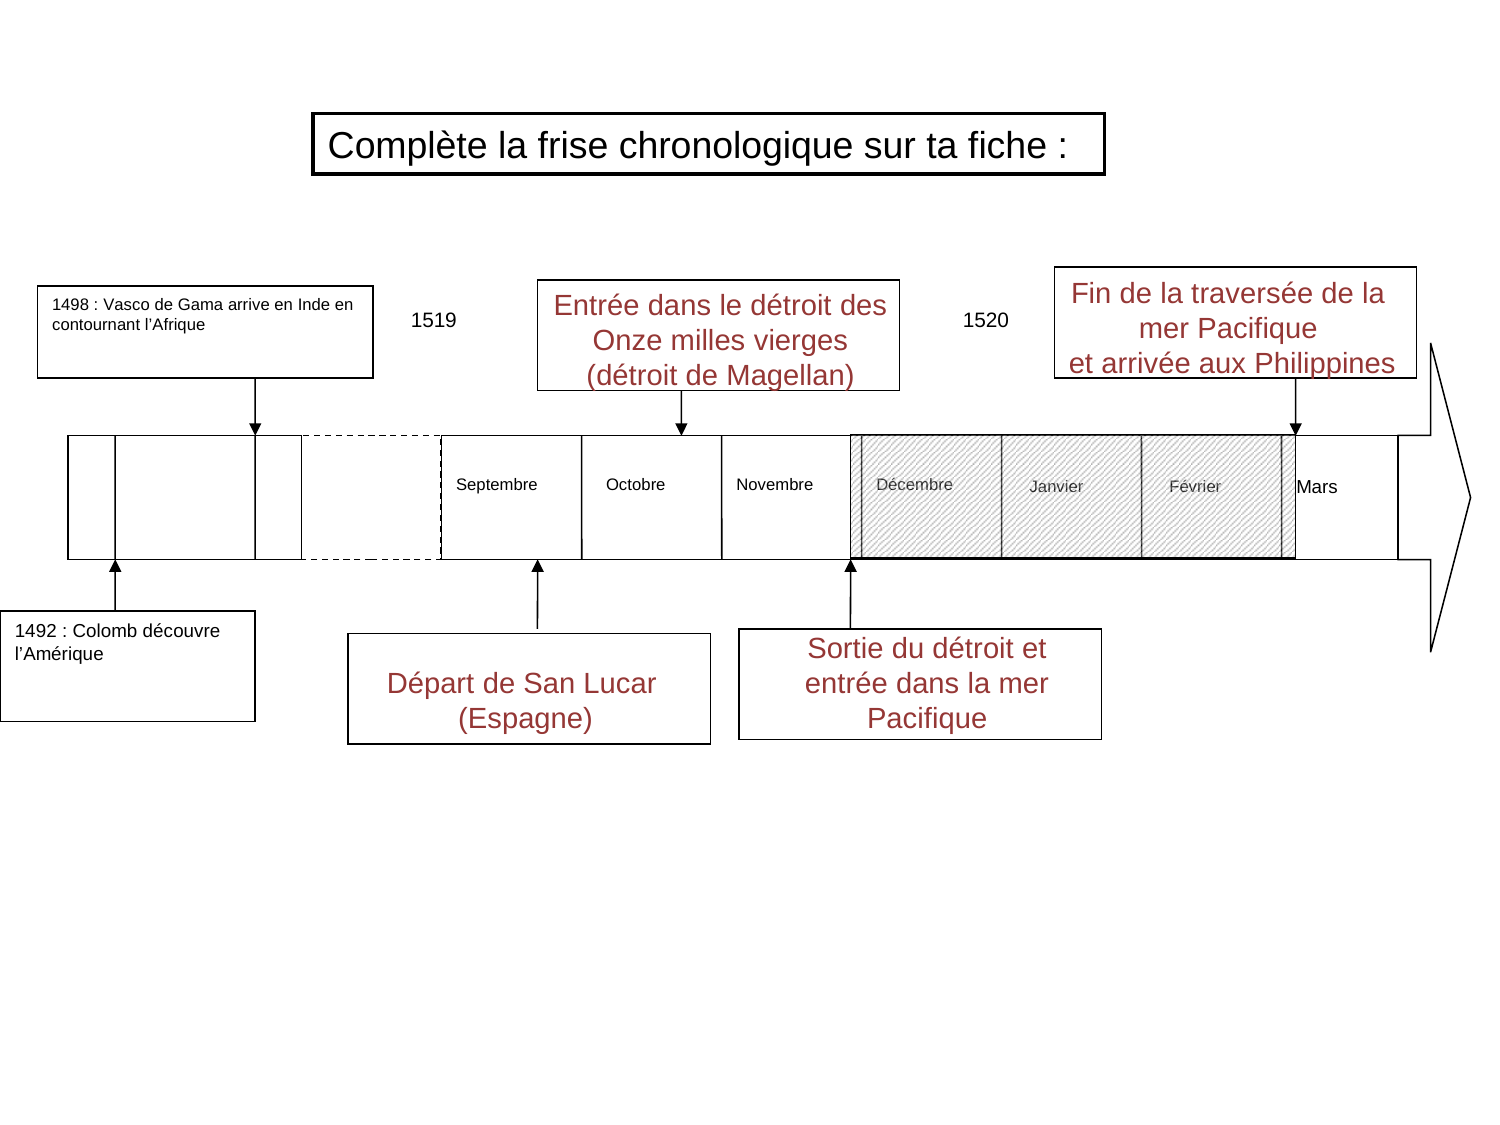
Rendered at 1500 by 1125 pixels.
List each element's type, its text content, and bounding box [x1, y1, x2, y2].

text_box 1519 [396, 299, 521, 391]
text_box 1498 : Vasco de Gama arrive en Inde en contournant l’Afrique [37, 286, 373, 378]
text_box [723, 342, 1471, 653]
text_box 1492 : Colomb découvre l’Amérique [0, 610, 256, 722]
text_box Novembre [721, 466, 850, 559]
text_box Février [1154, 539, 1308, 560]
text_box [116, 435, 254, 560]
text_box Octobre [591, 466, 721, 559]
text_box 1520 [948, 299, 1102, 391]
text_box Départ de San Lucar (Espagne) [372, 656, 680, 743]
text_box Mars [1296, 466, 1394, 539]
text_box Fin de la traversée de la mer Pacifique et arrivée aux Philippines [1045, 267, 1412, 388]
text_box [739, 628, 750, 740]
text_box Sortie du détroit et entrée dans la mer Pacifique [750, 621, 1105, 742]
text_box [583, 435, 720, 466]
text_box [1412, 267, 1417, 378]
text_box Entrée dans le détroit des Onze milles vierges (détroit de Magellan) [537, 278, 904, 400]
text_box [68, 435, 114, 560]
text_box [348, 633, 711, 745]
text_box Complète la frise chronologique sur ta fiche : [312, 113, 1105, 174]
text_box [256, 435, 580, 560]
text_box Septembre [441, 466, 591, 559]
